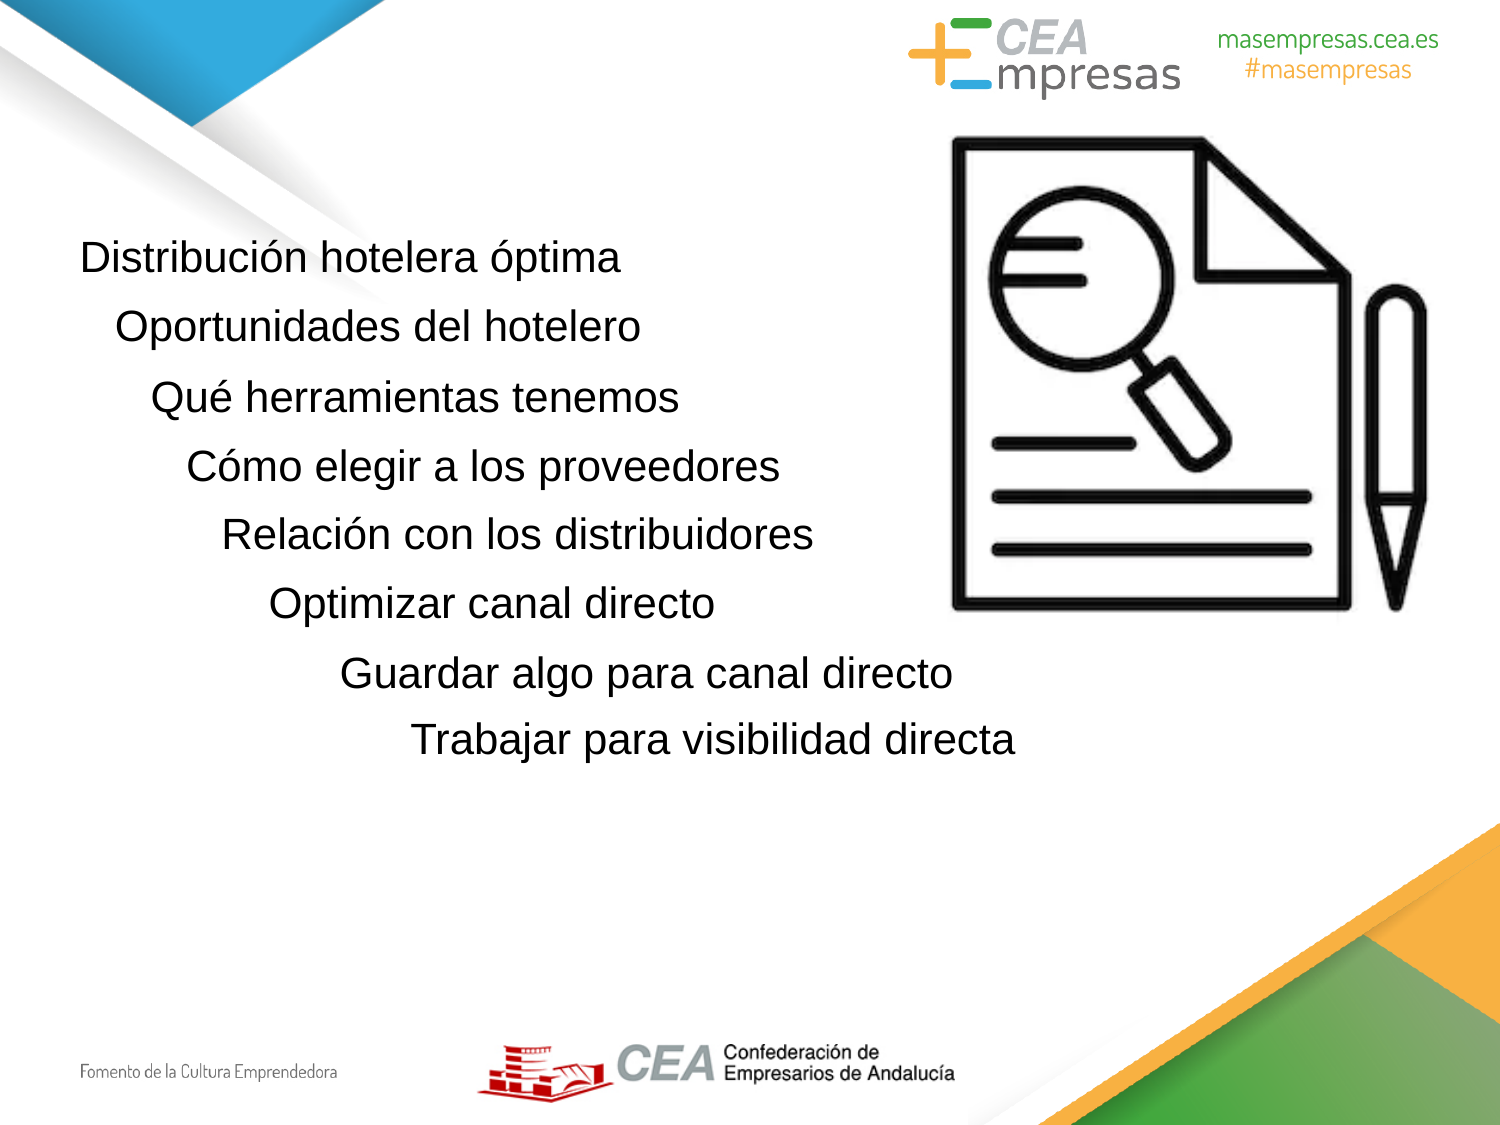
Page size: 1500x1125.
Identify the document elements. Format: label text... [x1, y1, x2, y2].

picture [932, 103, 1448, 637]
picture [968, 818, 1500, 1125]
picture [476, 1044, 955, 1103]
text_box Relación con los distribuidores [206, 496, 833, 567]
picture [0, 0, 532, 304]
picture [81, 1063, 337, 1082]
text_box Oportunidades del hotelero [100, 288, 703, 360]
text_box Distribución hotelera óptima [64, 219, 668, 291]
text_box Trabajar para visibilidad directa [395, 701, 1046, 773]
text_box Optimizar canal directo [253, 565, 880, 636]
picture [1216, 32, 1441, 87]
text_box Cómo elegir a los proveedores [171, 428, 798, 500]
text_box Qué herramientas tenemos [135, 360, 739, 431]
picture [908, 18, 1180, 100]
text_box Guardar algo para canal directo [324, 636, 975, 707]
